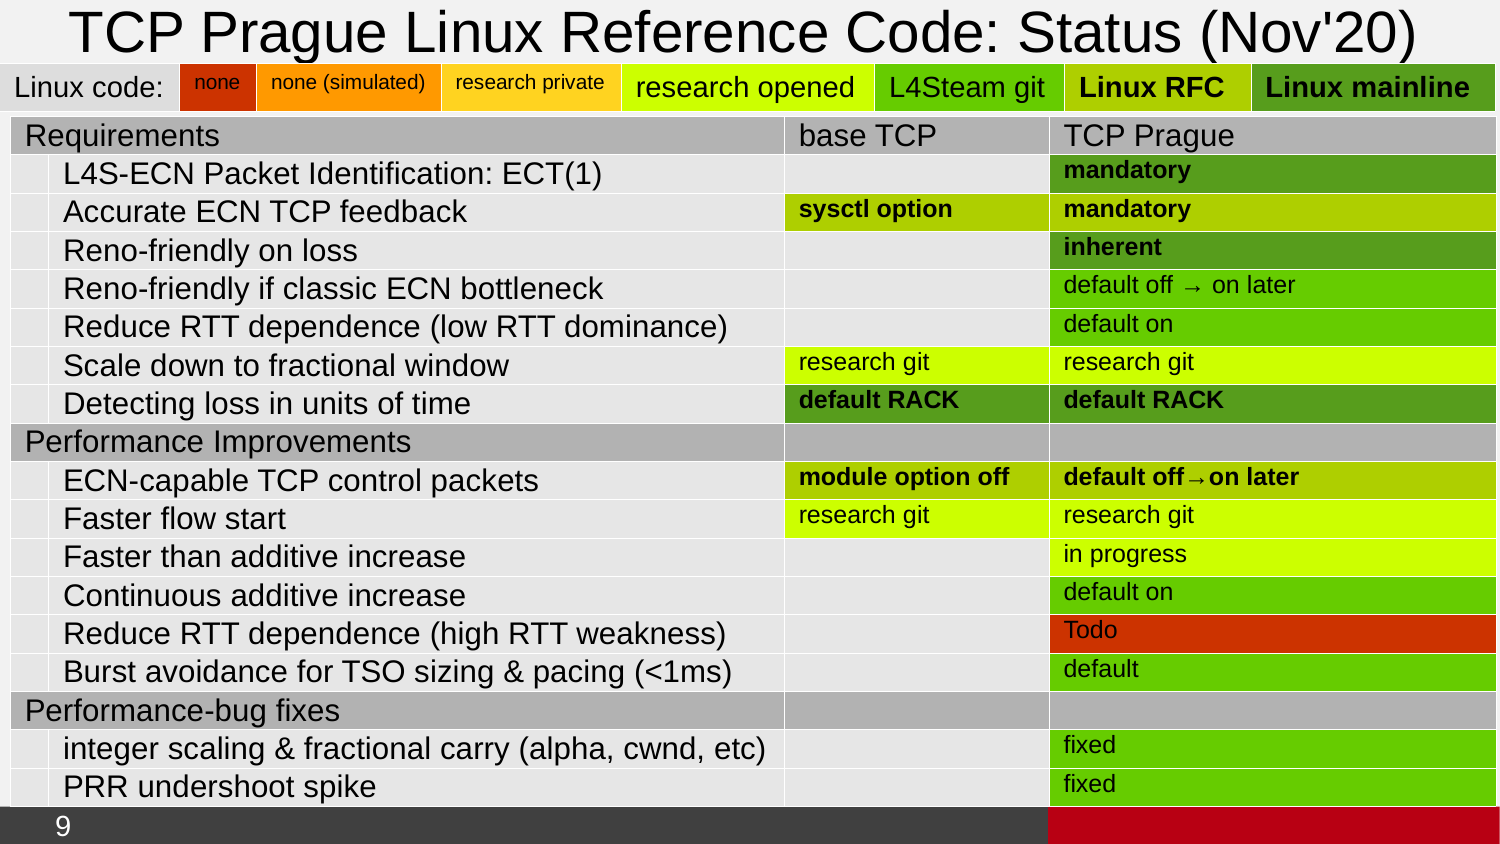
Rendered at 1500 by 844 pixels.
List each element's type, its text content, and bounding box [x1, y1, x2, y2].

table_cell module option off [785, 462, 1049, 499]
table_cell Detecting loss in units of time [49, 385, 784, 423]
table_cell fixed [1050, 769, 1496, 806]
table_header base TCP [785, 117, 1049, 154]
table_cell Performance Improvements [11, 424, 784, 461]
table_cell sysctl option [785, 194, 1049, 231]
table_cell default [1050, 654, 1496, 691]
table_cell [785, 615, 1049, 653]
table_cell mandatory [1050, 194, 1496, 231]
table_cell [11, 385, 48, 423]
table_cell Continuous additive increase [49, 577, 784, 614]
table_cell [785, 692, 1049, 729]
table_cell default off→on later [1050, 462, 1496, 499]
table_cell default on [1050, 577, 1496, 614]
table_cell [11, 730, 48, 768]
table_cell [785, 769, 1049, 806]
table_cell [785, 155, 1049, 193]
table_header L4Steam git [875, 64, 1064, 111]
table_cell [11, 769, 48, 806]
table_cell default RACK [1050, 385, 1496, 423]
table_cell [785, 270, 1049, 308]
table_cell L4S-ECN Packet Identification: ECT(1) [49, 155, 784, 193]
table_cell [785, 424, 1049, 461]
table_cell integer scaling & fractional carry (alpha, cwnd, etc) [49, 730, 784, 768]
table_cell [1050, 692, 1496, 729]
table_header Linux code: [0, 64, 179, 111]
table_cell Reduce RTT dependence (high RTT weakness) [49, 615, 784, 653]
table_cell [785, 577, 1049, 614]
table_cell default on [1050, 309, 1496, 346]
table_cell [785, 309, 1049, 346]
table_cell Accurate ECN TCP feedback [49, 194, 784, 231]
table_cell [785, 539, 1049, 576]
table_cell [785, 232, 1049, 269]
table_cell Performance-bug fixes [11, 692, 784, 729]
table_cell Faster flow start [49, 500, 784, 538]
table_cell [11, 194, 48, 231]
table_cell Reno-friendly on loss [49, 232, 784, 269]
table_cell PRR undershoot spike [49, 769, 784, 806]
table_cell fixed [1050, 730, 1496, 768]
table_header Requirements [11, 117, 784, 154]
table_cell [11, 577, 48, 614]
table_cell in progress [1050, 539, 1496, 576]
table_cell ECN-capable TCP control packets [49, 462, 784, 499]
table_cell research git [1050, 347, 1496, 384]
table_header Linux RFC [1065, 64, 1251, 111]
table_cell Reno-friendly if classic ECN bottleneck [49, 270, 784, 308]
table_cell [785, 730, 1049, 768]
table_cell [11, 462, 48, 499]
table_cell [11, 654, 48, 691]
table_cell [11, 615, 48, 653]
table_cell research git [785, 347, 1049, 384]
table_cell [785, 654, 1049, 691]
table_cell [11, 232, 48, 269]
table_cell research git [1050, 500, 1496, 538]
table_cell research git [785, 500, 1049, 538]
table_header none (simulated) [257, 64, 441, 111]
table_header research private [442, 64, 621, 111]
table_cell Faster than additive increase [49, 539, 784, 576]
table_header research opened [622, 64, 874, 111]
table_header TCP Prague [1050, 117, 1496, 154]
table_cell Burst avoidance for TSO sizing & pacing (<1ms) [49, 654, 784, 691]
table_cell Todo [1050, 615, 1496, 653]
table_cell default RACK [785, 385, 1049, 423]
table_cell default off → on later [1050, 270, 1496, 308]
table_cell [11, 347, 48, 384]
table_cell mandatory [1050, 155, 1496, 193]
table_cell [11, 155, 48, 193]
table_cell inherent [1050, 232, 1496, 269]
table_cell [11, 500, 48, 538]
table_cell [11, 270, 48, 308]
table_header Linux mainline [1252, 64, 1495, 111]
table_cell Reduce RTT dependence (low RTT dominance) [49, 309, 784, 346]
table_cell [11, 539, 48, 576]
table_cell [11, 309, 48, 346]
table_cell [1050, 424, 1496, 461]
table_header none [180, 64, 256, 111]
title TCP Prague Linux Reference Code: Status (Nov'20) [0, 0, 1489, 63]
table_cell Scale down to fractional window [49, 347, 784, 384]
